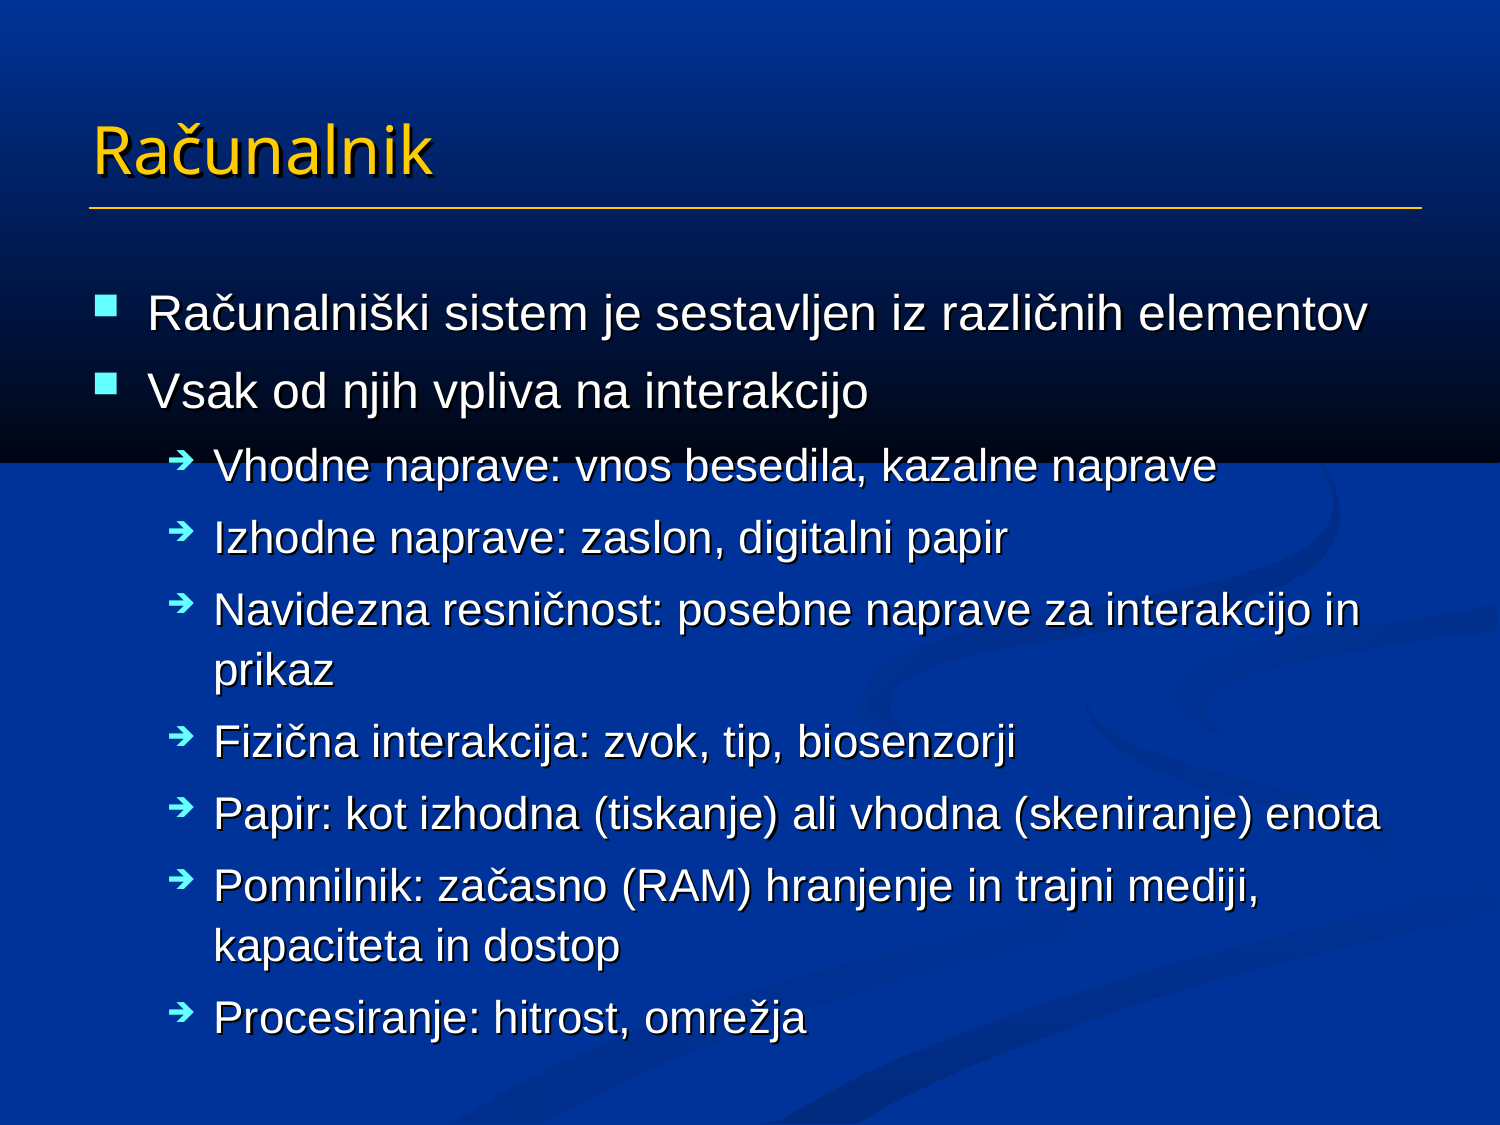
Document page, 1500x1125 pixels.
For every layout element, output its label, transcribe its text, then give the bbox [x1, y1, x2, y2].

list Računalniški sistem je sestavljen iz različnih elementov Vsak od njih vpliva na interakcijo Vhodne naprave: vnos besedila, kazalne naprave Izhodne naprave: zaslon, digitalni papir Navidezna resničnost: posebne naprave za interakcijo in prikaz Fizična interakcija: zvok, tip, biosenzorji Papir: kot izhodna (tiskanje) ali vhodna (skeniranje) enota Pomnilnik: začasno (RAM) hranjenje in trajni mediji, kapaciteta in dostop Procesiranje: hitrost, omrežja [76, 267, 1436, 1083]
text_box Računalnik [76, 54, 1352, 242]
